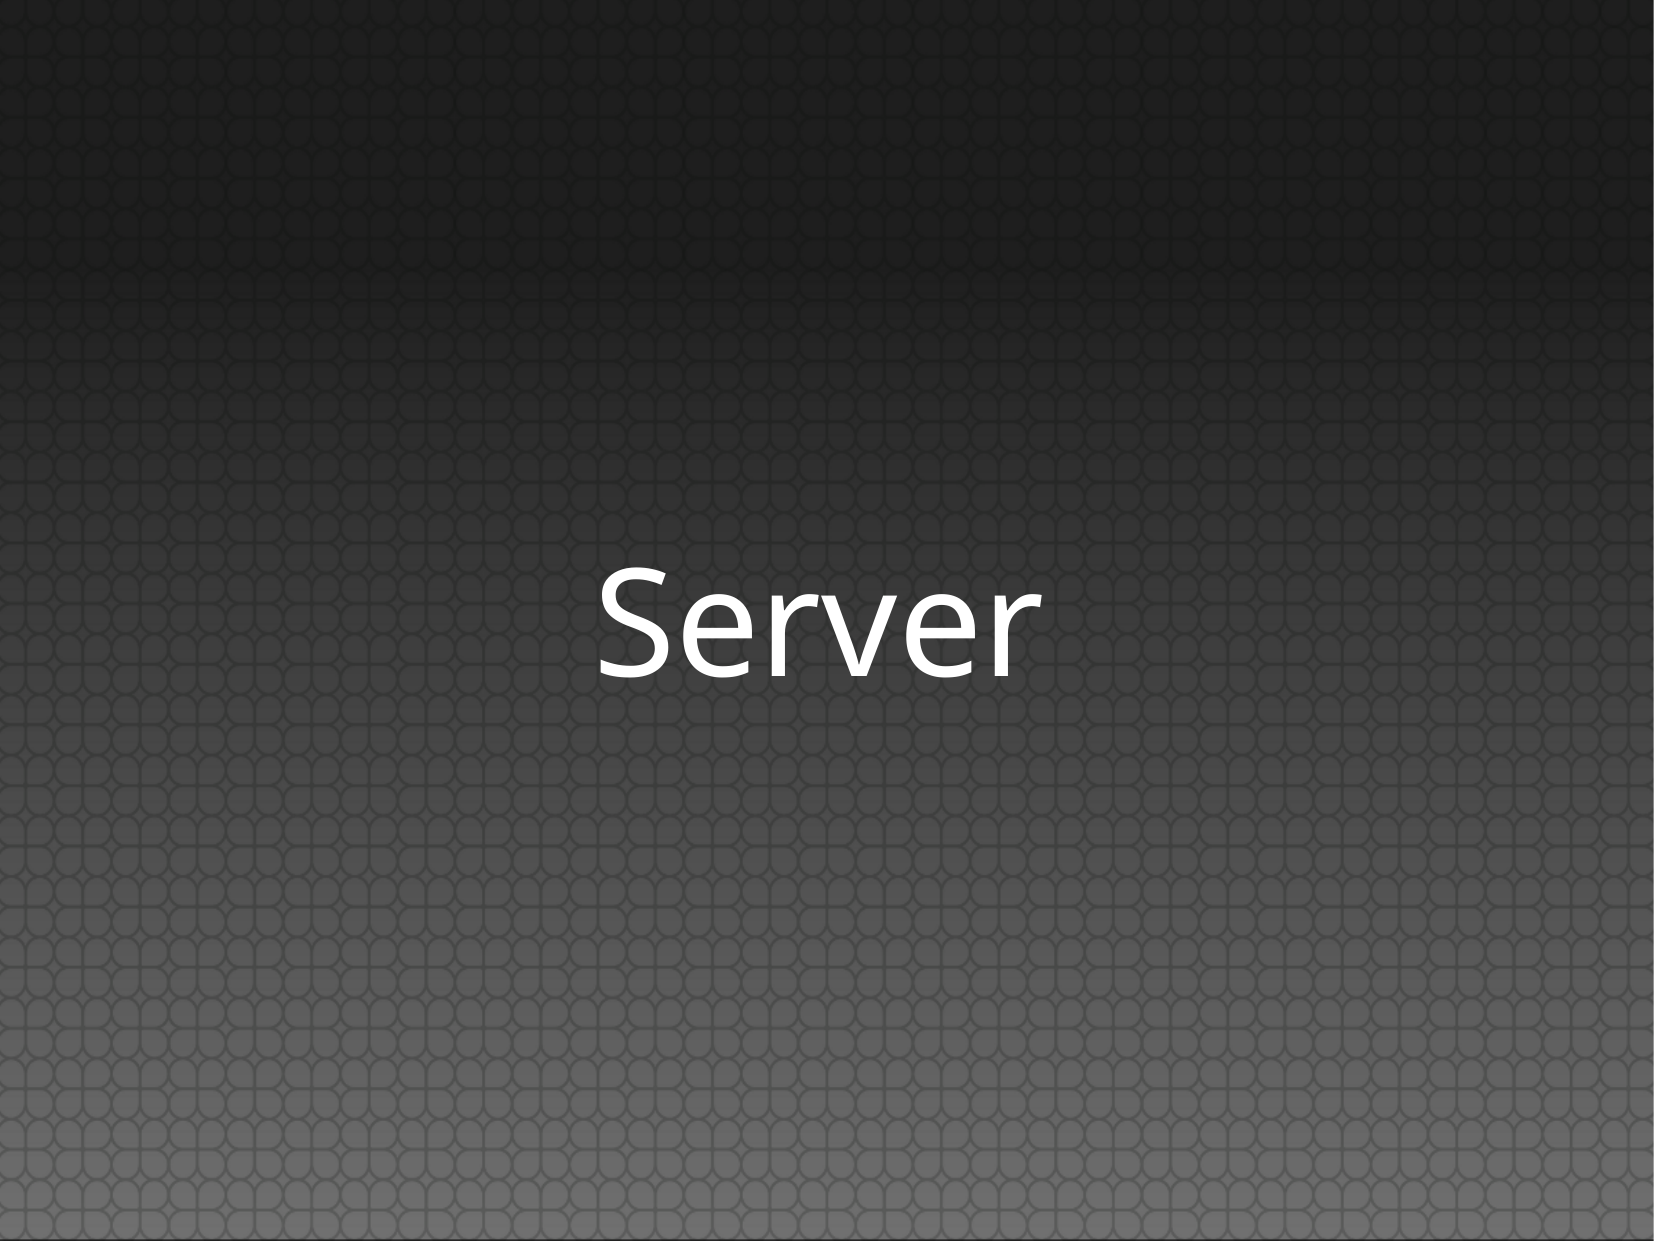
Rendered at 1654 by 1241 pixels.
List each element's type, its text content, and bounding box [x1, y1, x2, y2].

picture [0, 0, 1654, 1241]
title Server [75, 525, 1564, 713]
